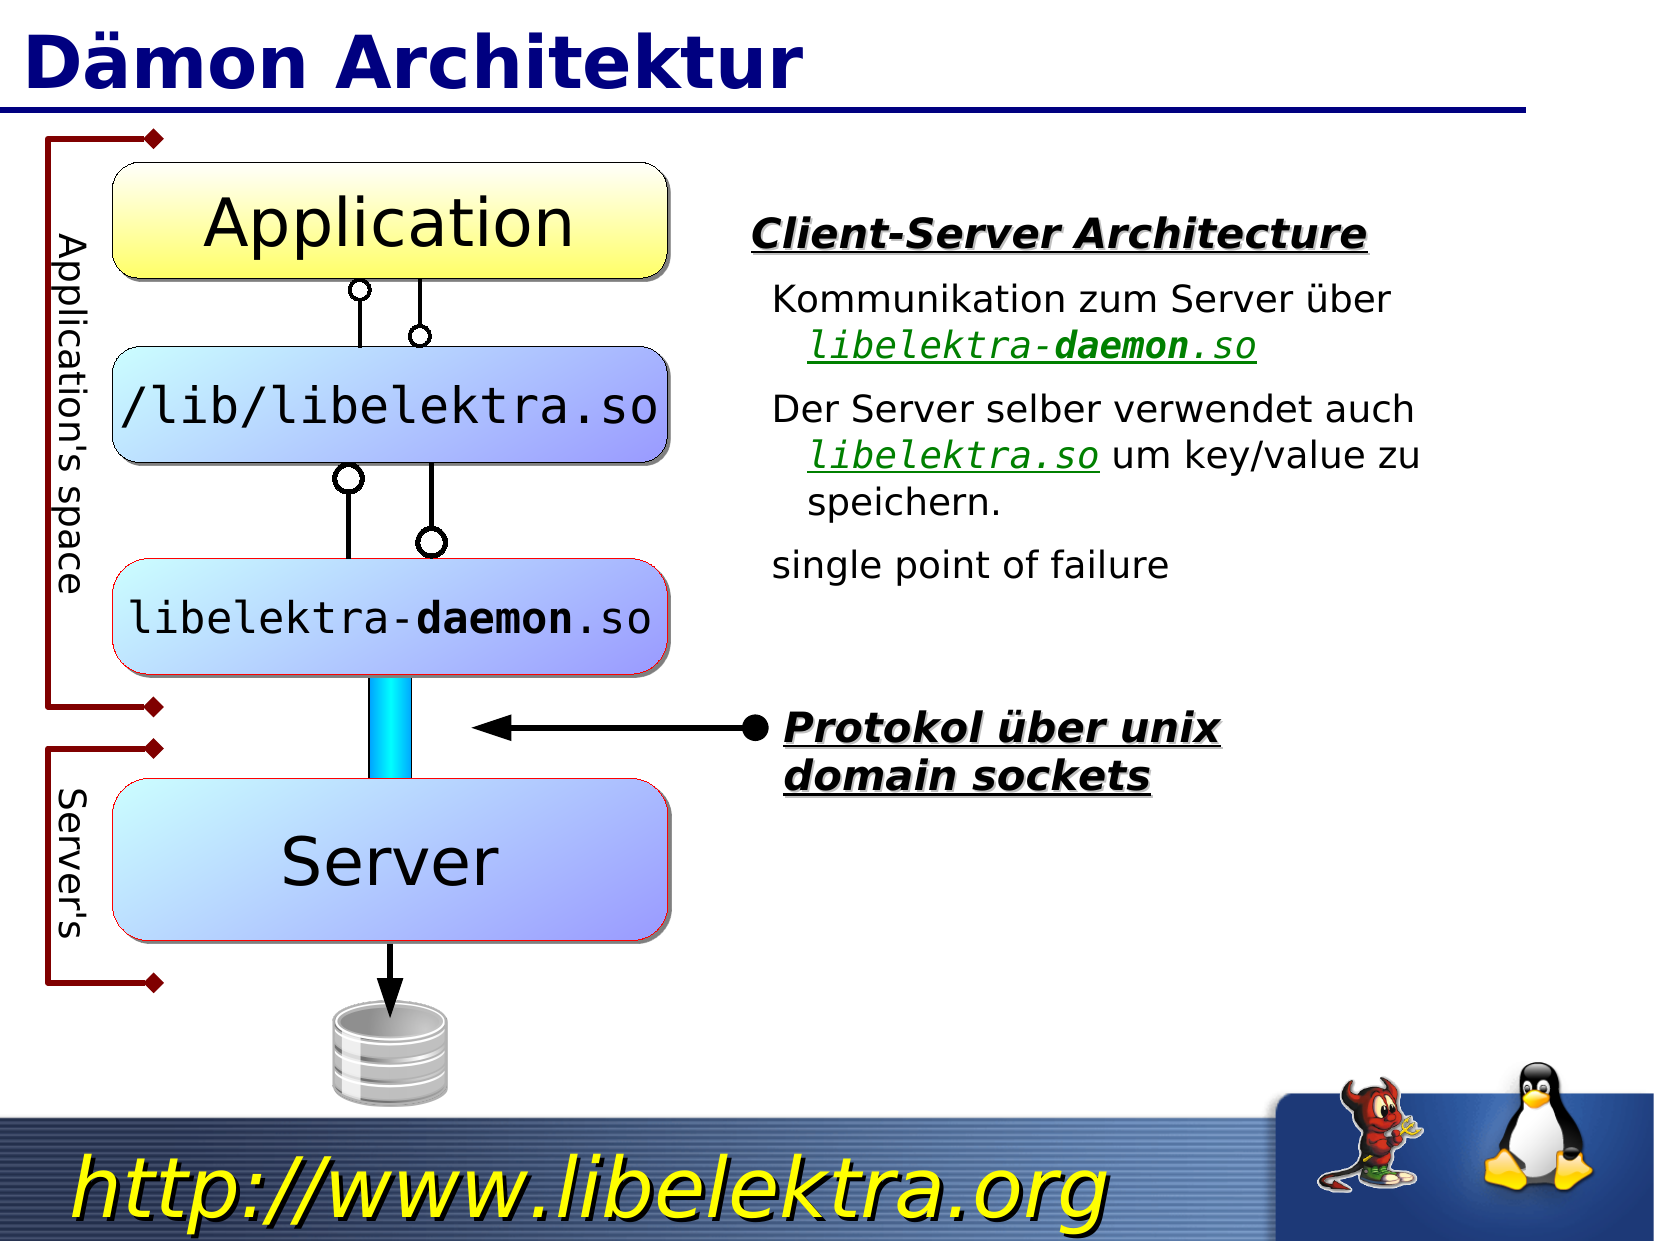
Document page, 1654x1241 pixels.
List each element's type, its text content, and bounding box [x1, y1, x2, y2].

text_box [408, 278, 432, 348]
list Client-Server Architecture Kommunikation zum Server über libelektra-daemon.so Der Server selber verwendet auch libelektra.so um key/value zu speichern. single point of failure [721, 201, 1566, 595]
text_box libelektra-daemon.so [112, 558, 668, 675]
list Protokol über unix domain sockets [768, 695, 1310, 809]
text_box Server's [53, 787, 98, 944]
text_box Dämon Architektur [22, 14, 1611, 111]
text_box [348, 278, 372, 348]
text_box [368, 675, 412, 778]
picture [0, 1000, 1654, 1241]
text_box Application [112, 162, 668, 279]
text_box [415, 462, 448, 559]
text_box Server [112, 778, 668, 941]
text_box Application's space [53, 233, 98, 612]
text_box [332, 462, 365, 559]
text_box /lib/libelektra.so [112, 346, 668, 463]
